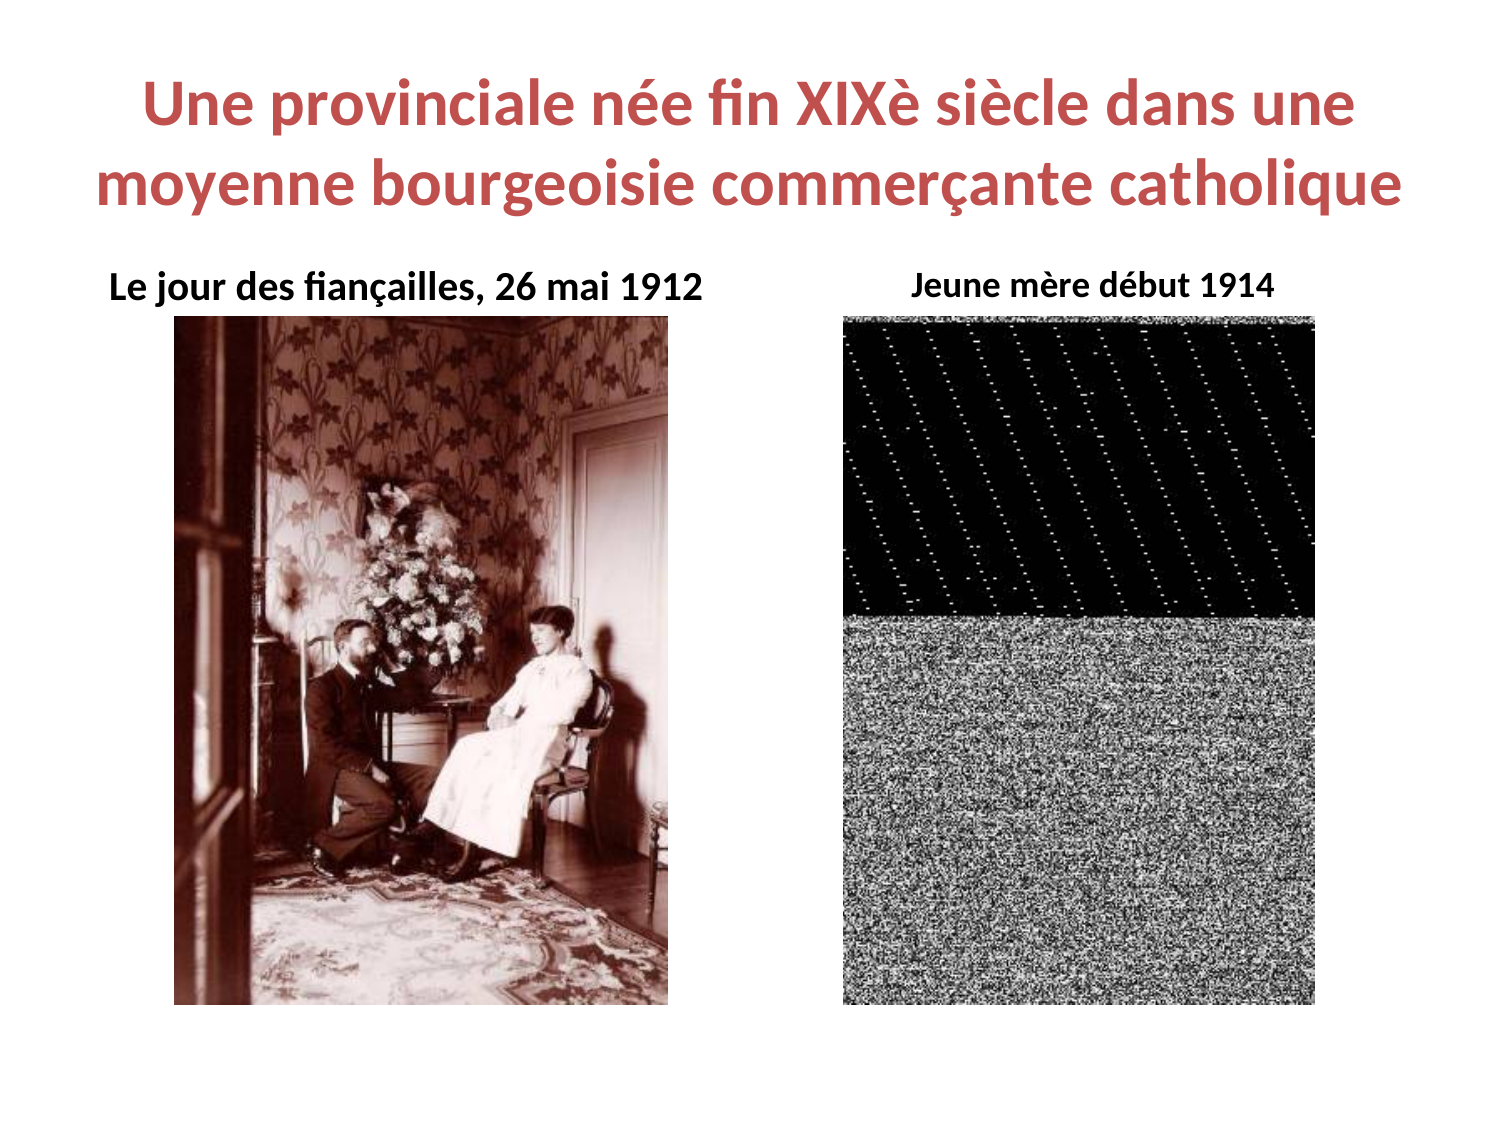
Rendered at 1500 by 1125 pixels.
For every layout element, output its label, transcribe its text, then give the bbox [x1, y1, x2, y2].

list Jeune mère début 1914 [761, 251, 1425, 357]
list Le jour des fiançailles, 26 mai 1912 [74, 251, 738, 317]
picture [174, 316, 668, 1005]
picture [843, 316, 1315, 1005]
title Une provinciale née fin XIXè siècle dans une moyenne bourgeoisie commerçante catholique [75, 45, 1426, 233]
